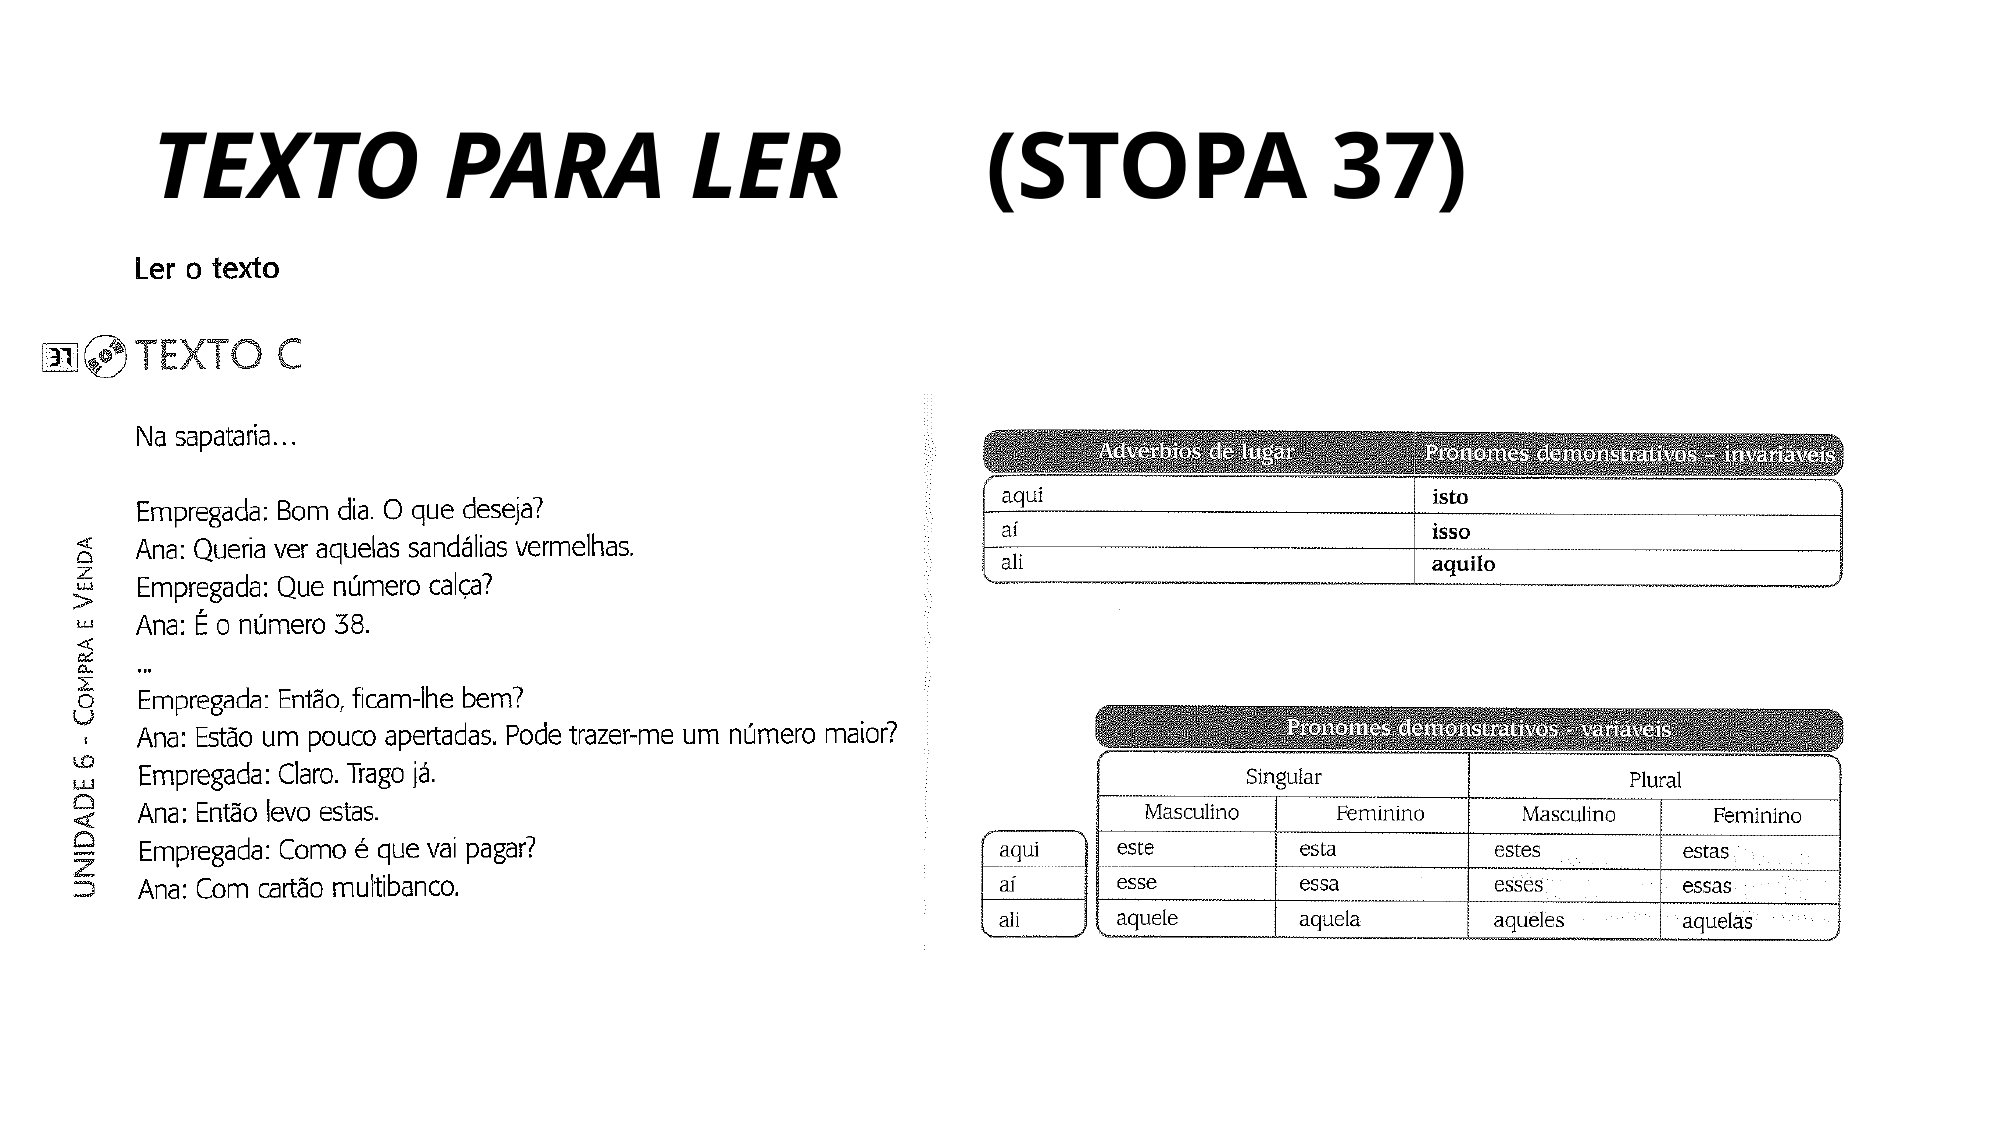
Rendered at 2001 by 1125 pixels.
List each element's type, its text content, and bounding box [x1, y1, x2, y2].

title TEXTO PARA LER (STOPA 37) [137, 59, 1863, 278]
picture [12, 257, 908, 958]
picture [924, 391, 1921, 975]
